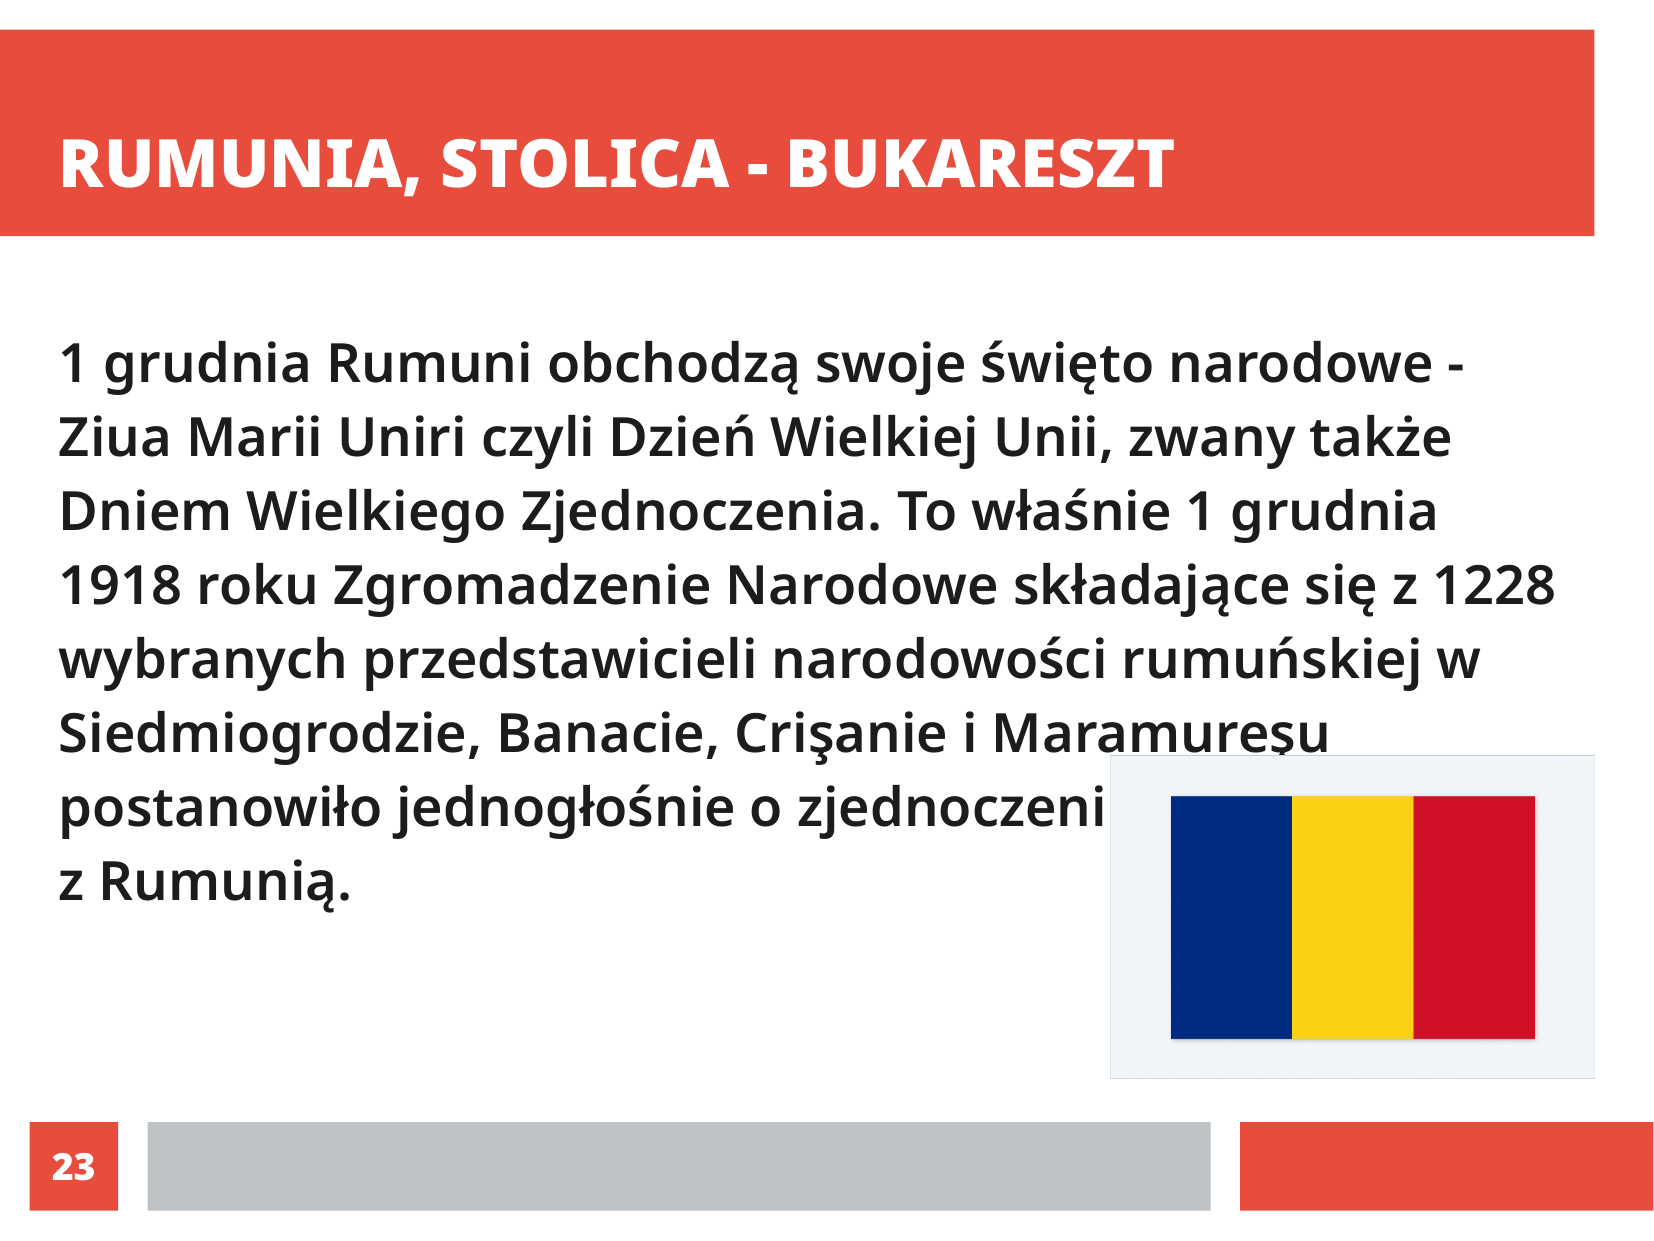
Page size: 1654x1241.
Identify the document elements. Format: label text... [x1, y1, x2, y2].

title RUMUNIA, STOLICA - BUKARESZT [59, 59, 1595, 207]
picture [1110, 755, 1595, 1079]
list 1 grudnia Rumuni obchodzą swoje święto narodowe - Ziua Marii Uniri czyli Dzień Wielkiej Unii, zwany także Dniem Wielkiego Zjednoczenia. To właśnie 1 grudnia 1918 roku Zgromadzenie Narodowe składające się z 1228 wybranych przedstawicieli narodowości rumuńskiej w Siedmiogrodzie, Banacie, Crişanie i Maramureşu postanowiło jednogłośnie o zjednoczeniu tych terytoriów z Rumunią. [59, 324, 1565, 1093]
